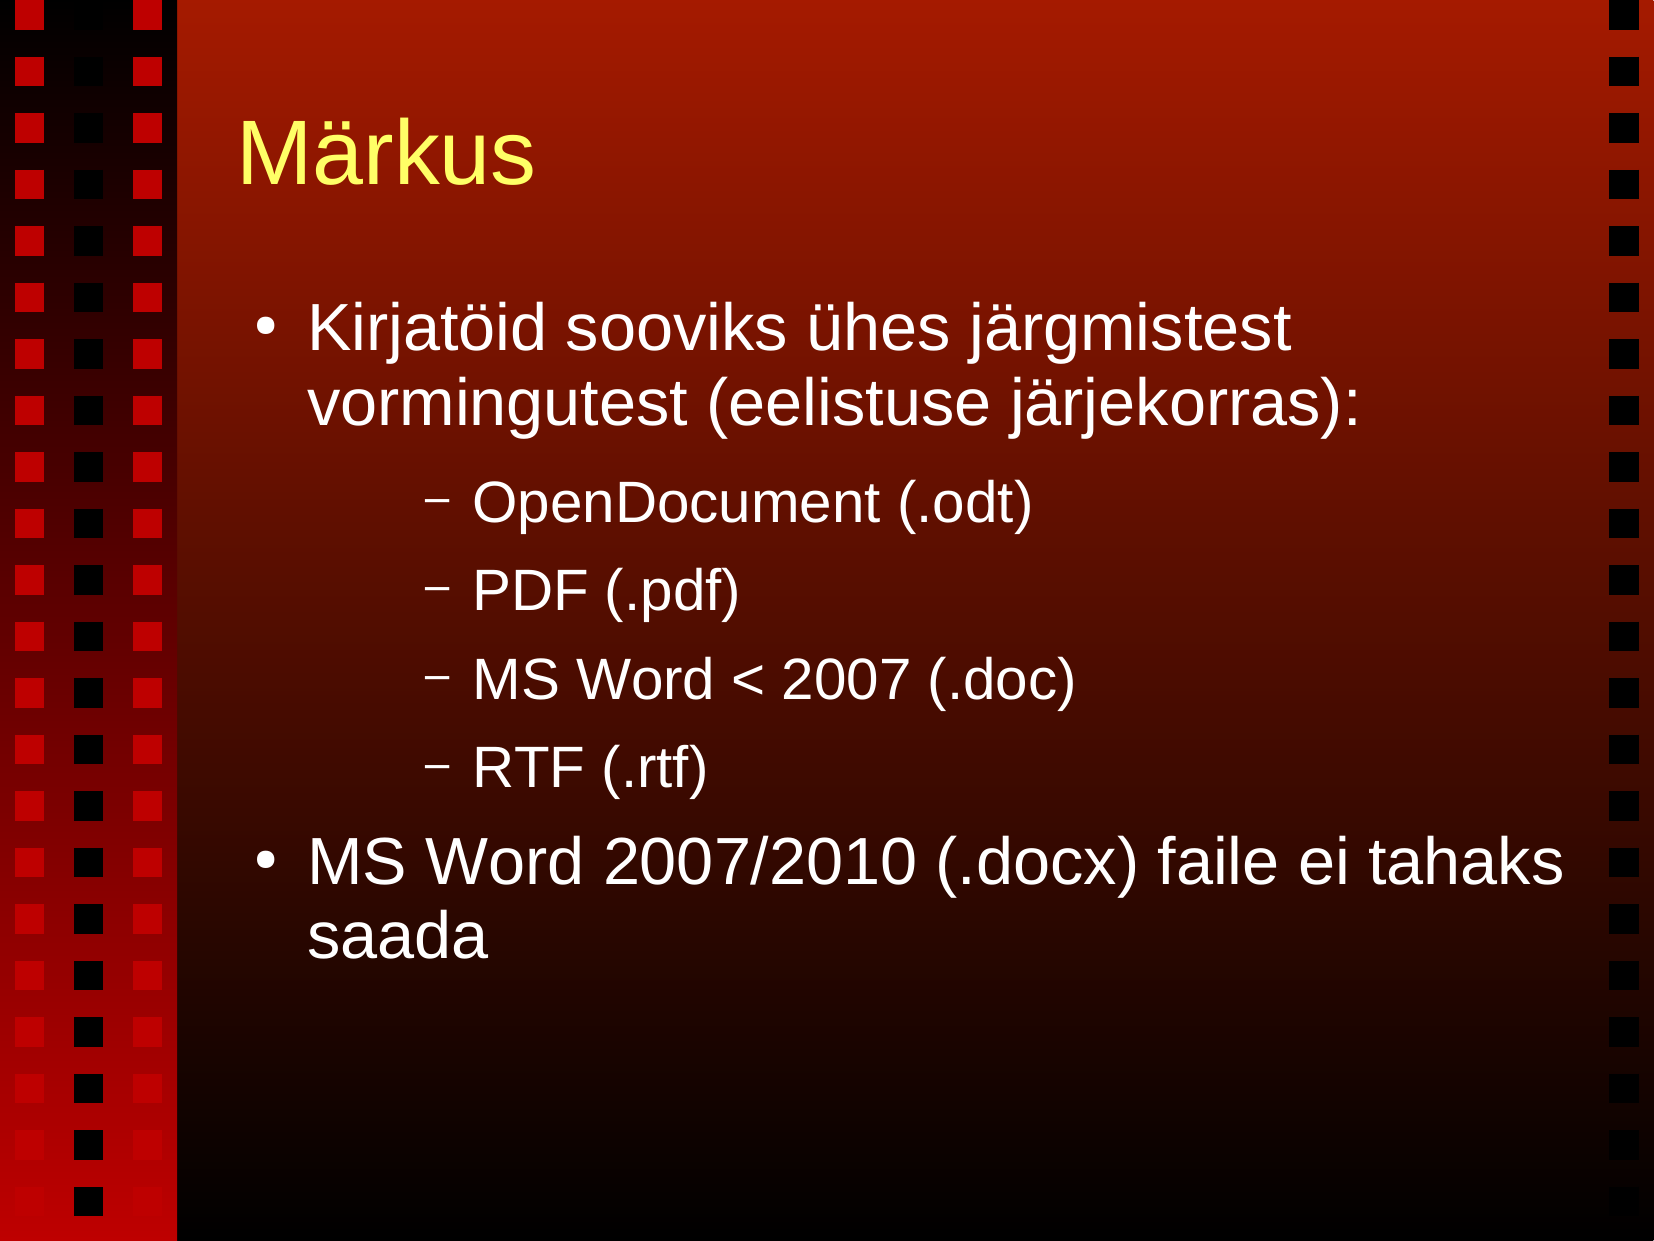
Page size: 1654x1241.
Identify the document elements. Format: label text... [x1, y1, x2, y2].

title Märkus [236, 49, 1571, 257]
list Kirjatöid sooviks ühes järgmistest vormingutest (eelistuse järjekorras): OpenDocument (.odt) PDF (.pdf) MS Word < 2007 (.doc) RTF (.rtf) MS Word 2007/2010 (.docx) faile ei tahaks saada [236, 290, 1571, 1109]
